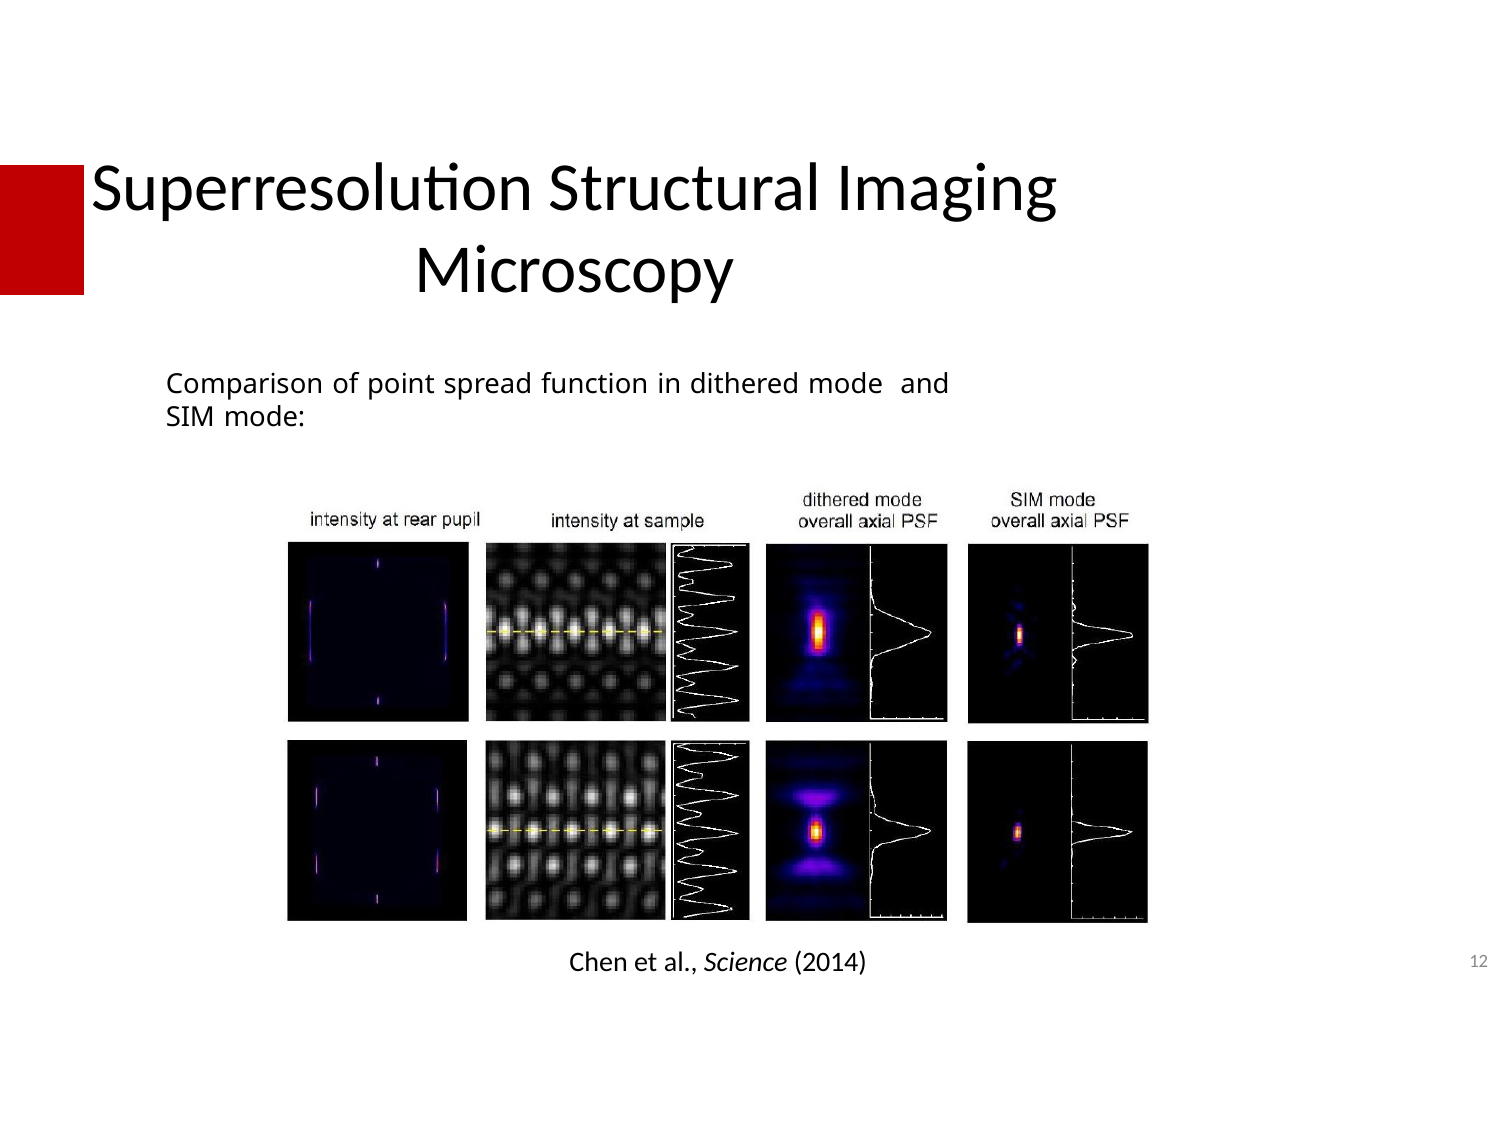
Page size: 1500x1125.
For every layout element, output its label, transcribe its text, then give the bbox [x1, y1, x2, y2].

text_box [1, 167, 82, 293]
text_box 12 [1467, 947, 1491, 972]
picture [284, 536, 1154, 929]
text_box Chen et al., Science (2014) [567, 941, 871, 978]
picture [282, 485, 1155, 533]
title Superresolution Structural Imaging Microscopy [81, 138, 1067, 308]
text_box Comparison of point spread function in dithered mode and SIM mode: [164, 364, 970, 400]
